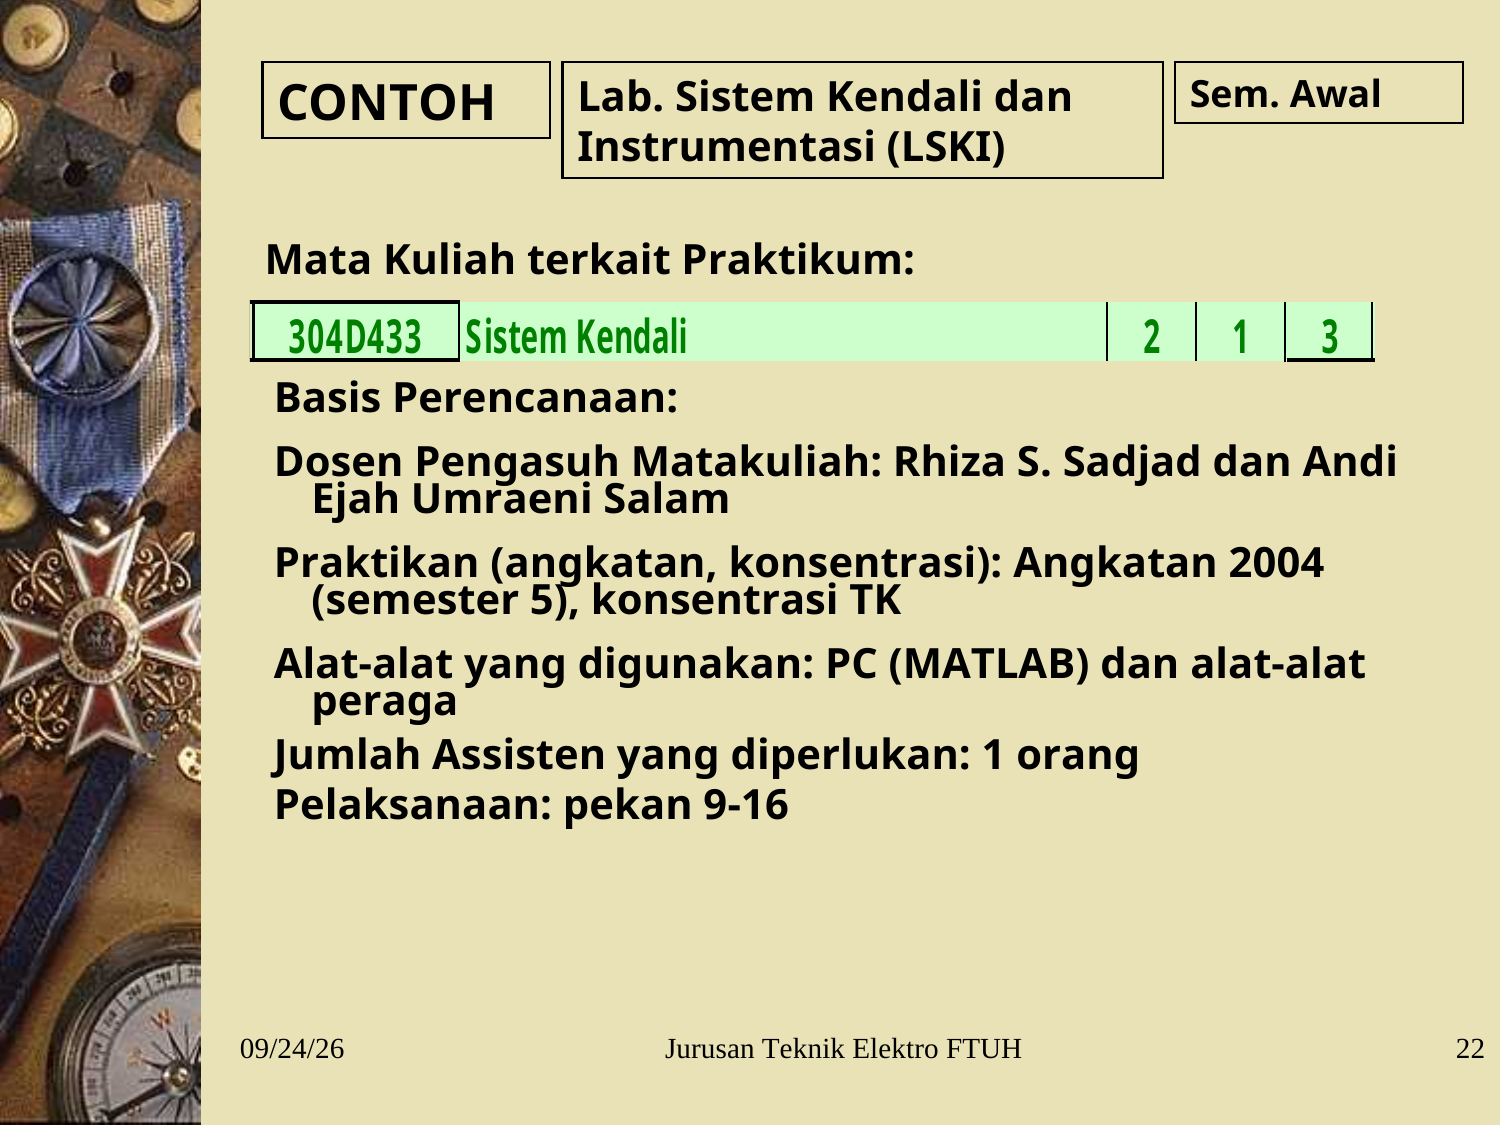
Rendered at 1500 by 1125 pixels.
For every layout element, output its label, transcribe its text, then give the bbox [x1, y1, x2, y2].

text_box Mata Kuliah terkait Praktikum: [249, 224, 1213, 291]
text_box Lab. Sistem Kendali dan Instrumentasi (LSKI) [562, 62, 1163, 178]
picture [249, 299, 1375, 363]
text_box Sem. Awal [1175, 62, 1463, 123]
text_box CONTOH [262, 62, 551, 138]
text_box Basis Perencanaan: Dosen Pengasuh Matakuliah: Rhiza S. Sadjad dan Andi Ejah Umraeni Salam Praktikan (angkatan, konsentrasi): Angkatan 2004 (semester 5), konsentrasi TK Alat-alat yang digunakan: PC (MATLAB) dan alat-alat peraga Jumlah Assisten yang diperlukan: 1 orang Pelaksanaan: pekan 9-16 [249, 375, 1438, 833]
picture [0, 0, 201, 1125]
